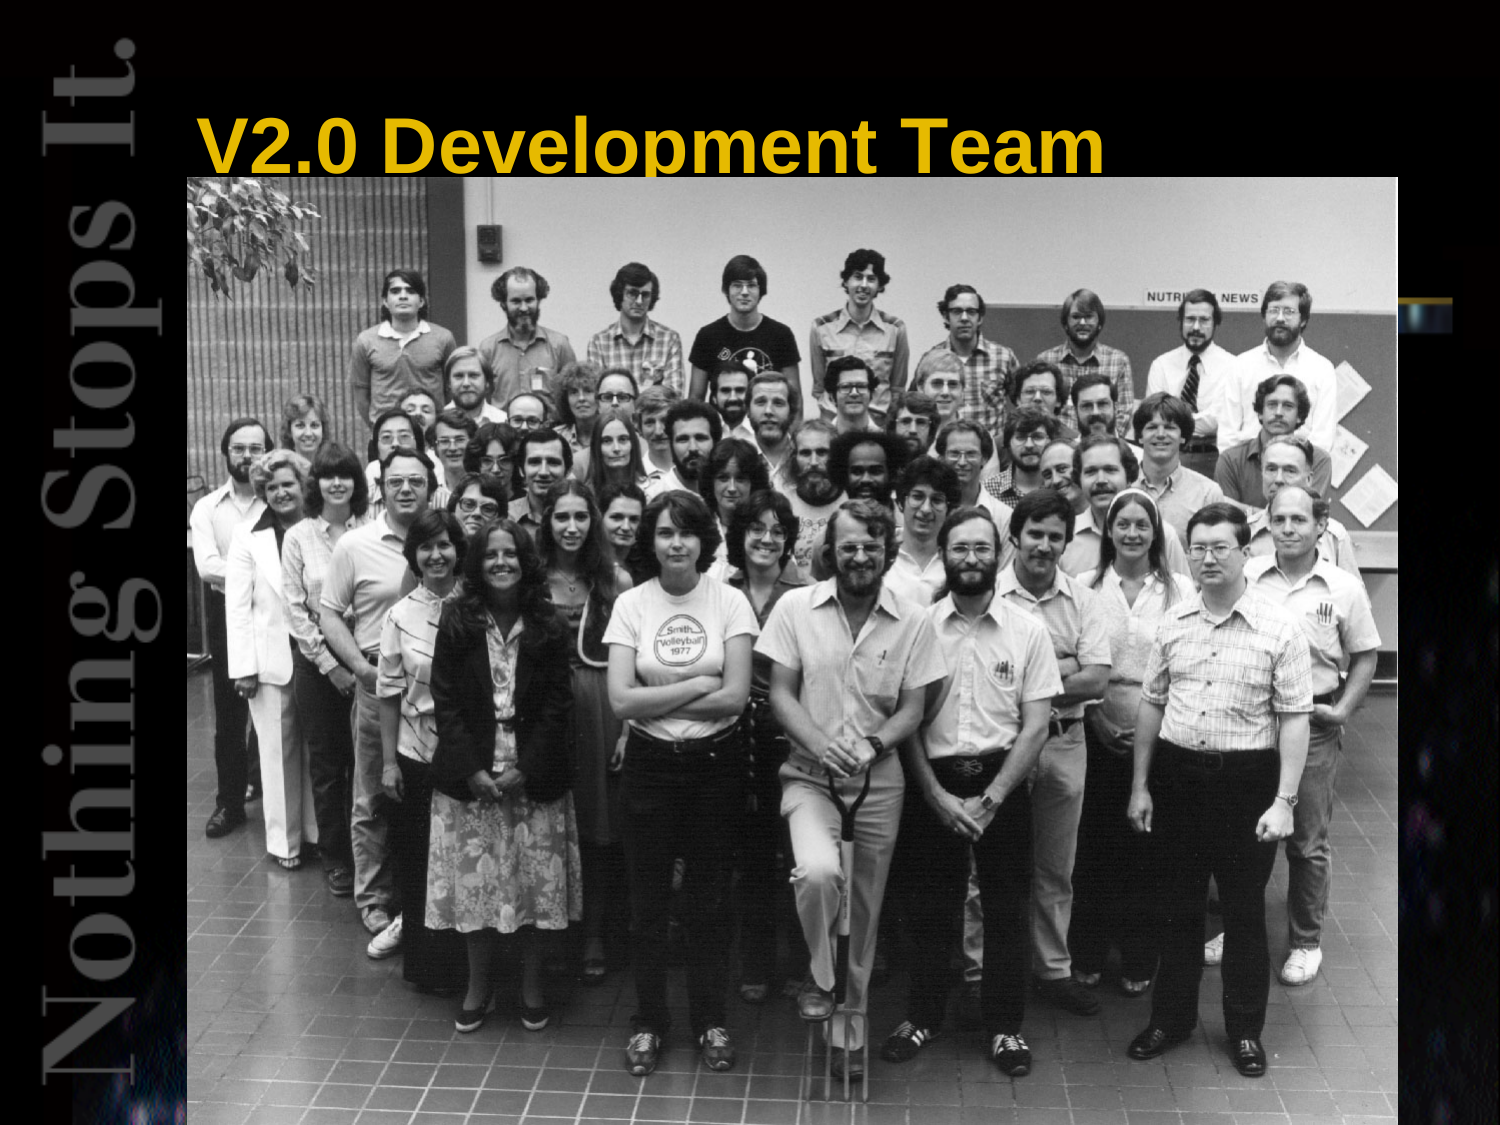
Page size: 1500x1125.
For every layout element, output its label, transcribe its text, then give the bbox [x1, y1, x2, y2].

title V2.0 Development Team [196, 84, 1455, 198]
picture [0, 0, 1500, 1125]
